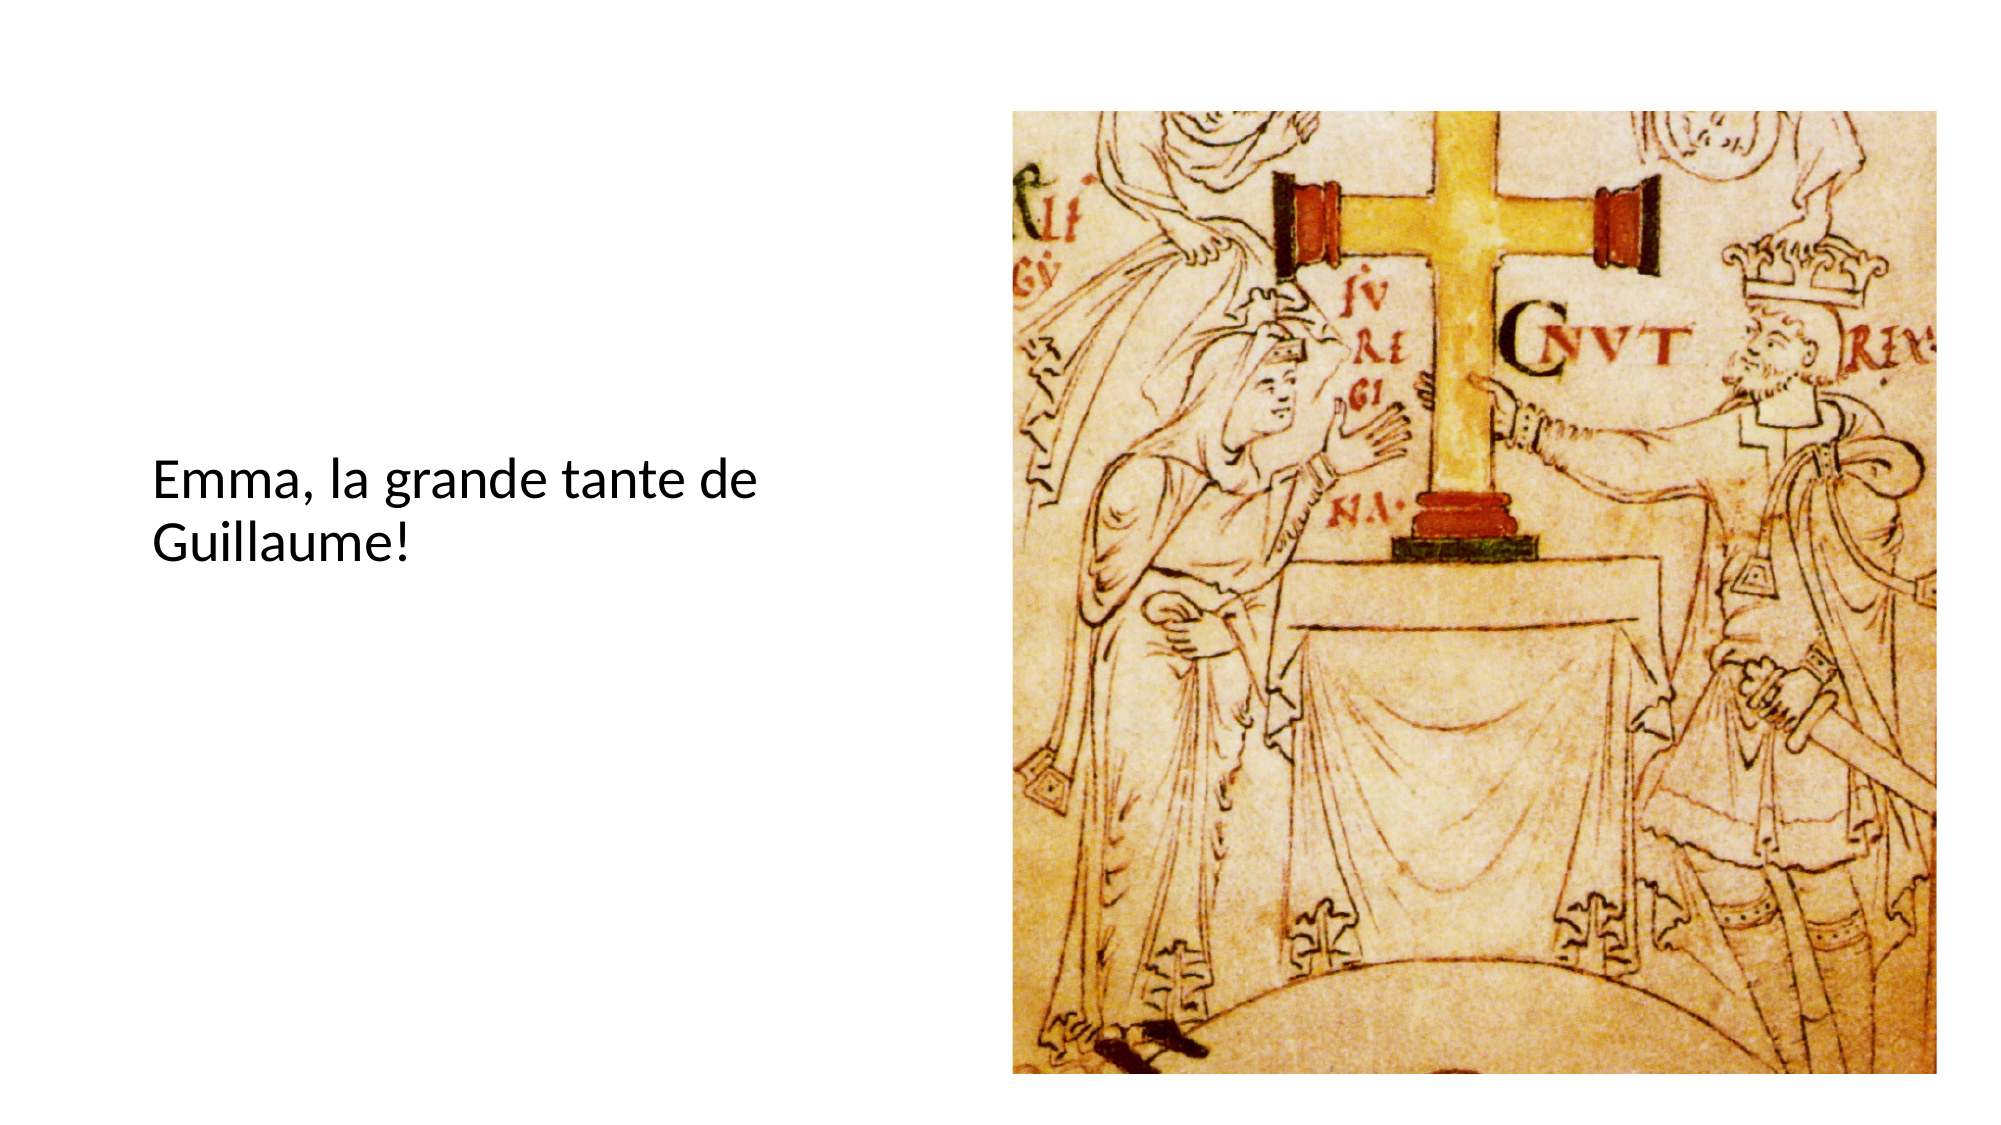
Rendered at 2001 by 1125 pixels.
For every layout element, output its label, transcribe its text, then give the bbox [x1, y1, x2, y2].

list Emma, la grande tante de Guillaume! [137, 441, 988, 1014]
picture [1012, 111, 1937, 1074]
